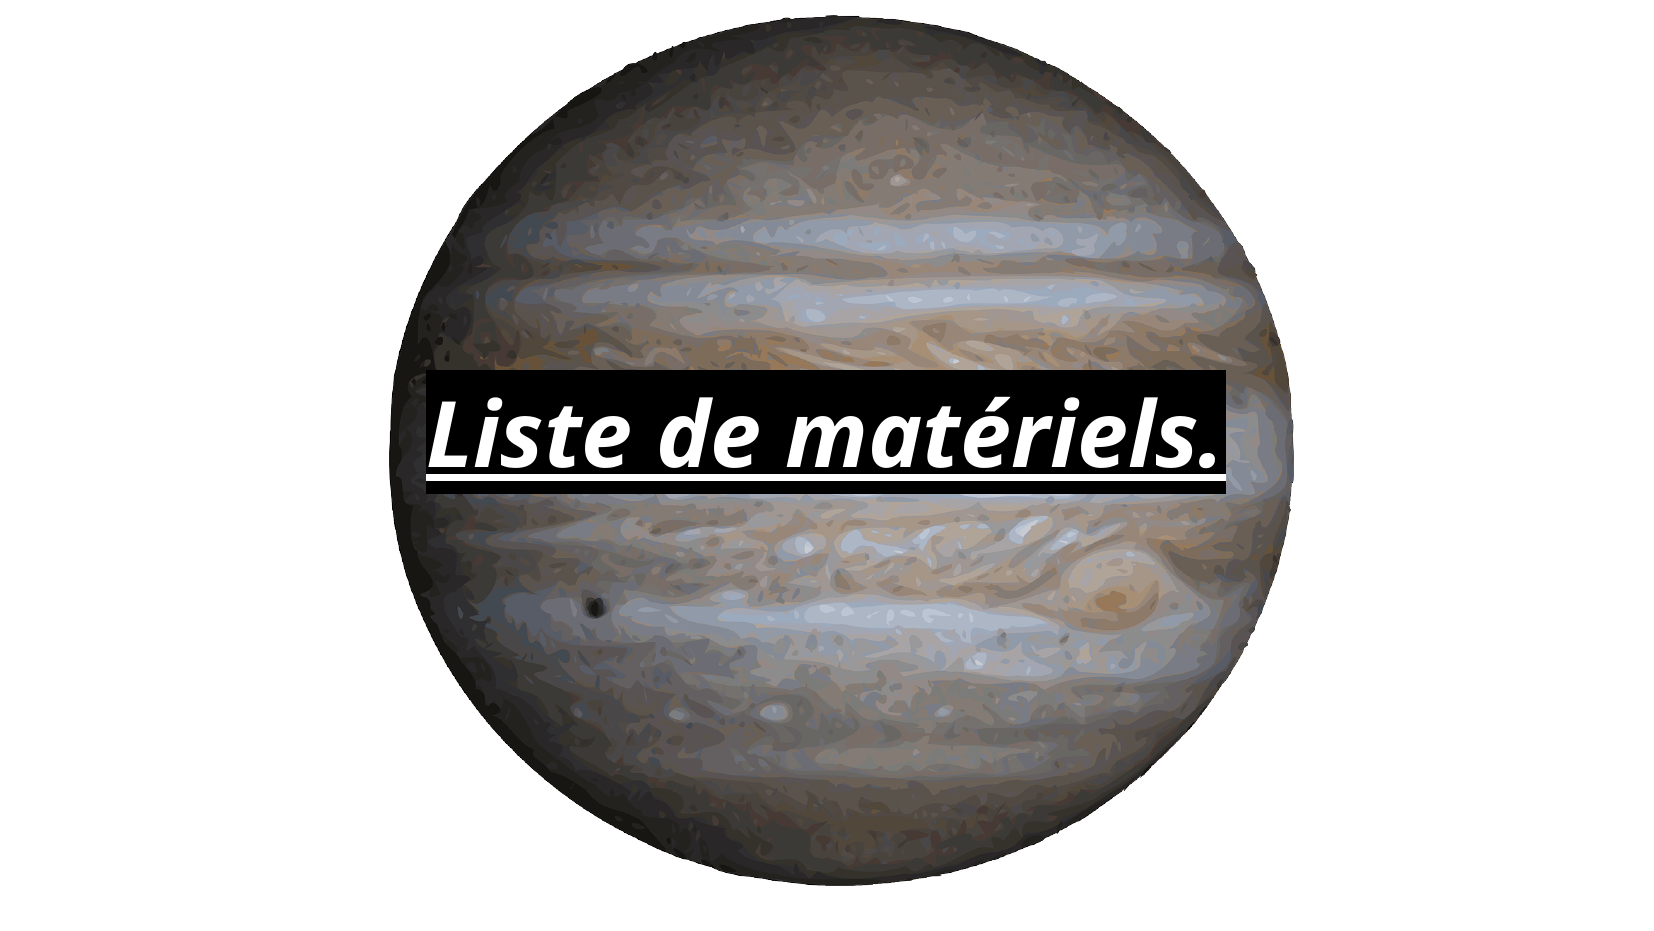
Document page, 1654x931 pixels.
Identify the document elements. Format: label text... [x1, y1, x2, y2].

picture [389, 510, 1294, 886]
picture [389, 15, 1294, 354]
title Liste de matériels. [94, 354, 1583, 510]
